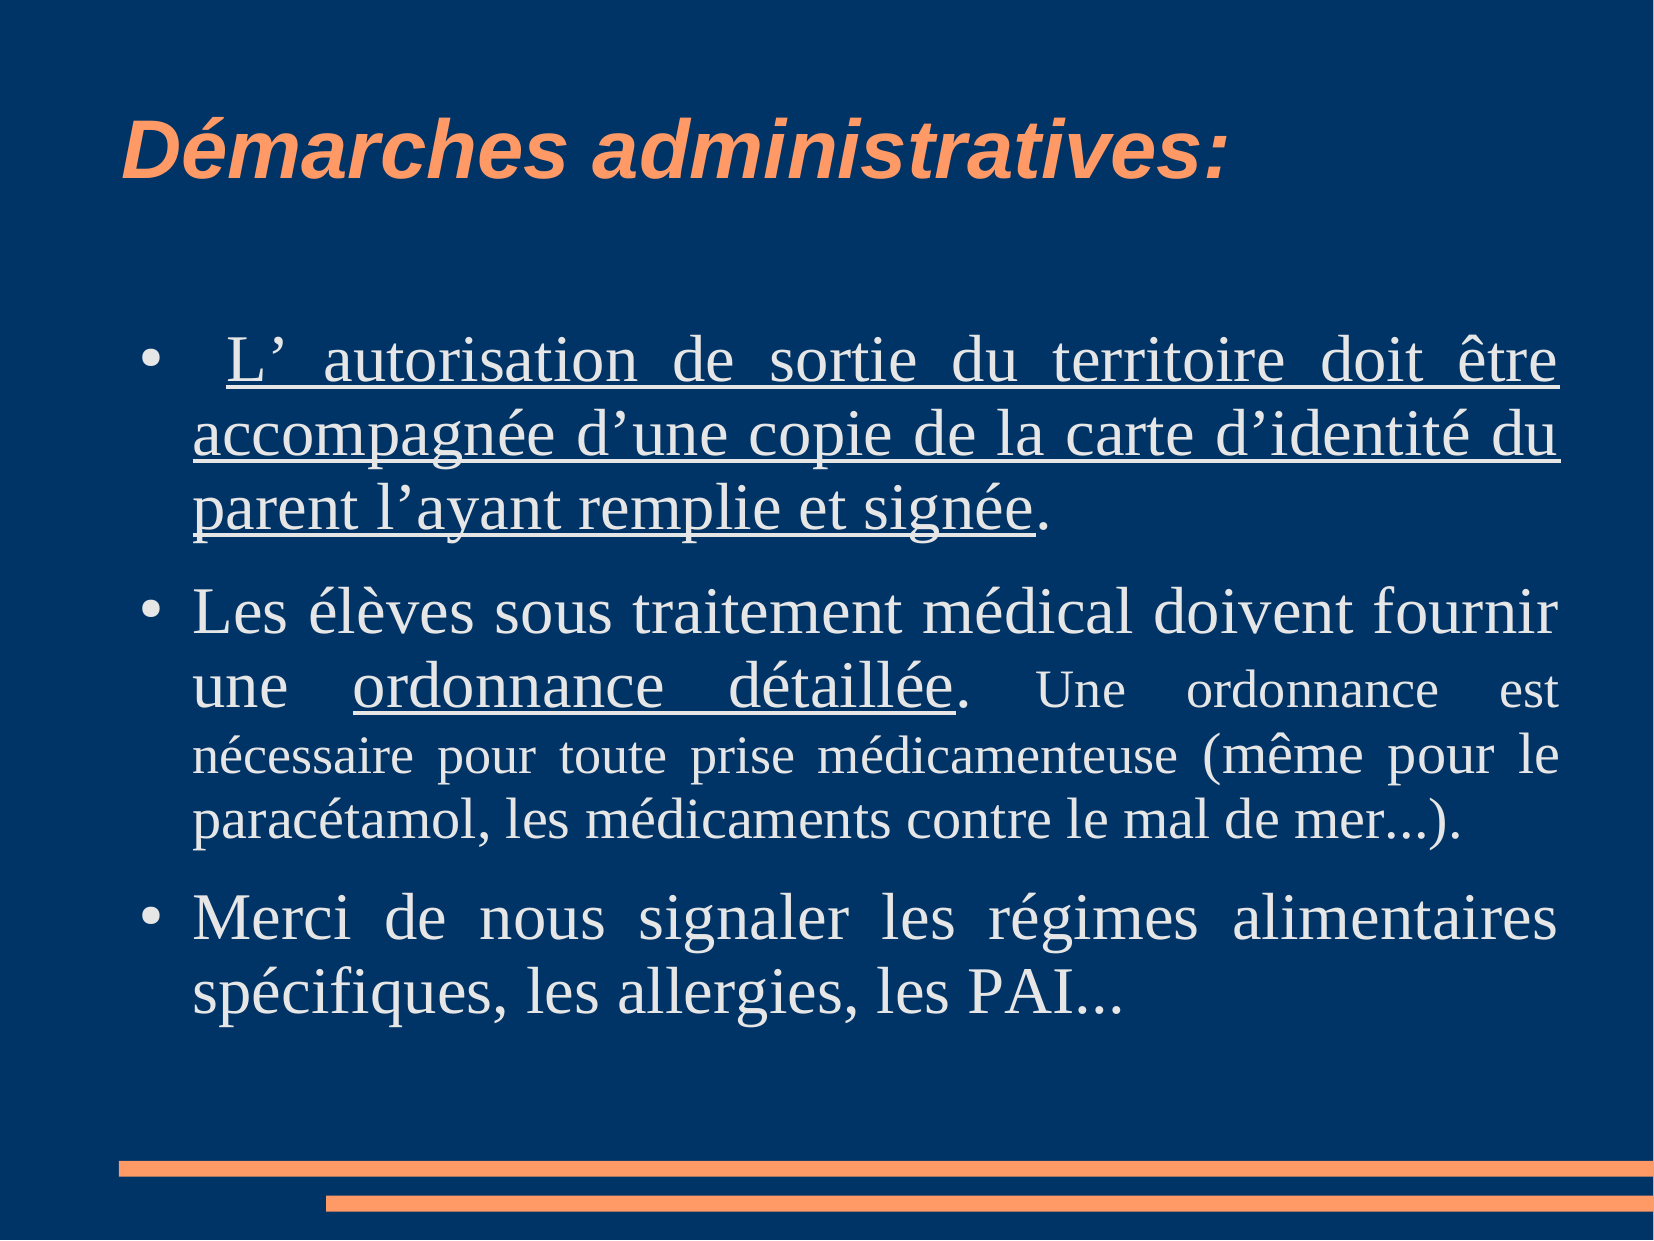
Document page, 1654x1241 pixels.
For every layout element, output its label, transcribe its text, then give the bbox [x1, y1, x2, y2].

title Démarches administratives: [121, 53, 1534, 246]
list L’ autorisation de sortie du territoire doit être accompagnée d’une copie de la carte d’identité du parent l’ayant remplie et signée. Les élèves sous traitement médical doivent fournir une ordonnance détaillée. Une ordonnance est nécessaire pour toute prise médicamenteuse (même pour le paracétamol, les médicaments contre le mal de mer...). Merci de nous signaler les régimes alimentaires spécifiques, les allergies, les PAI... [121, 322, 1561, 1118]
